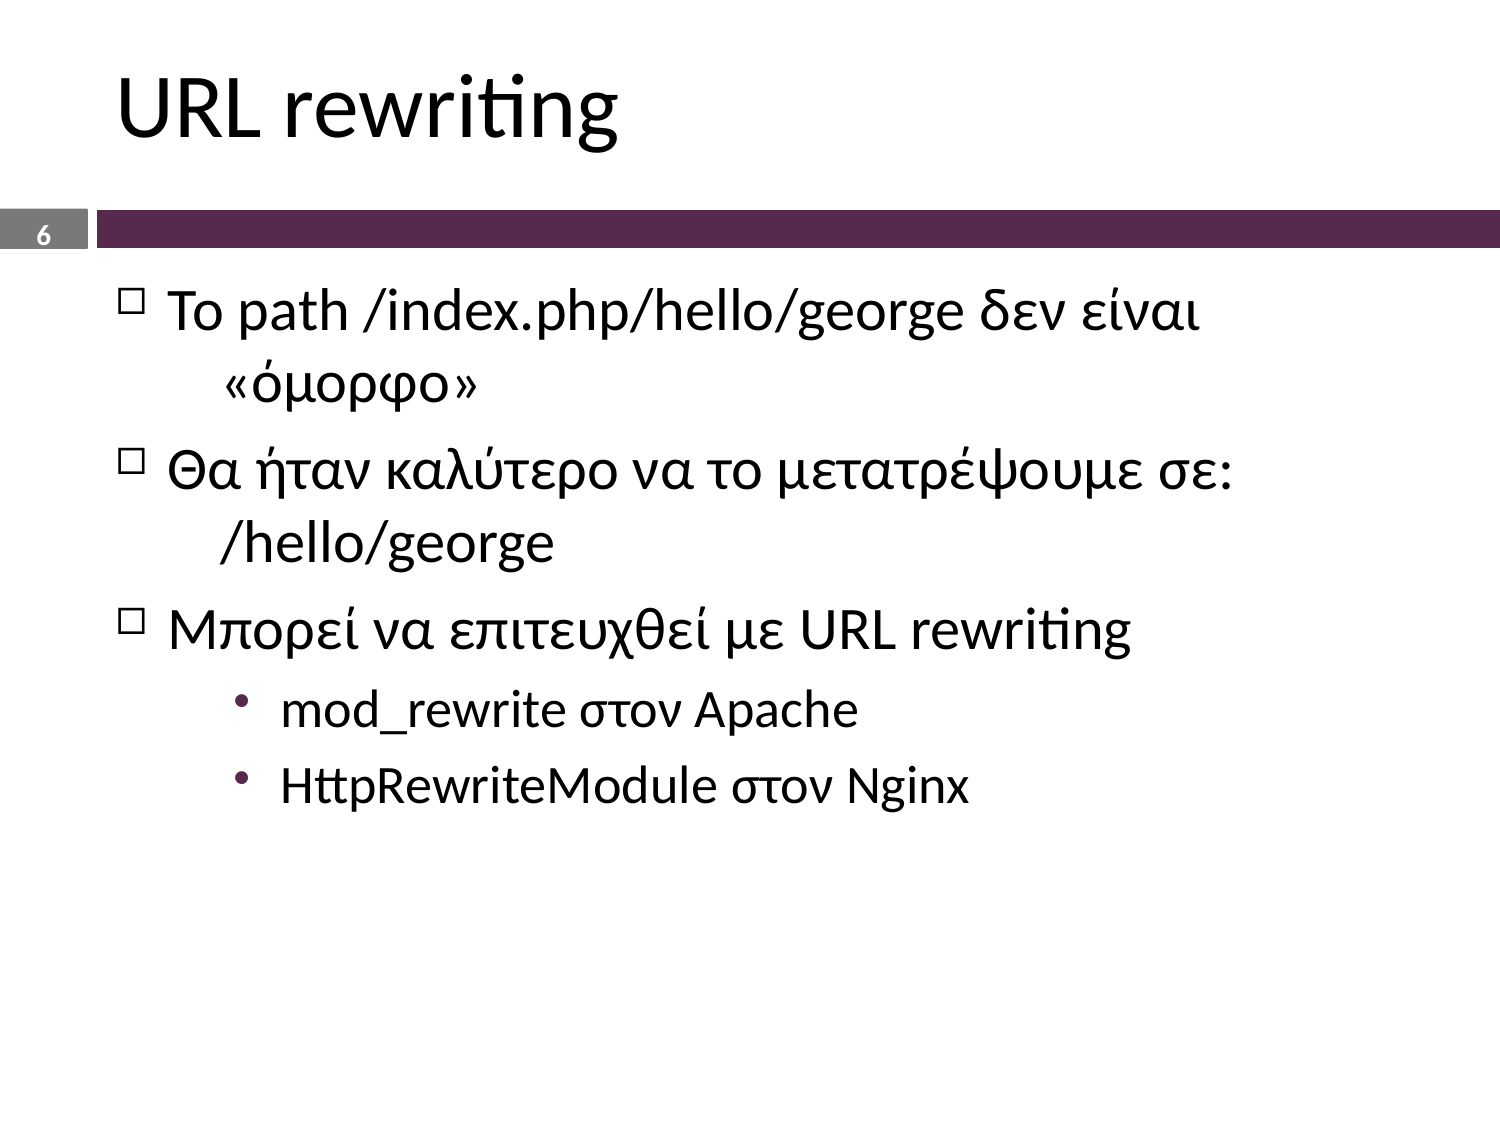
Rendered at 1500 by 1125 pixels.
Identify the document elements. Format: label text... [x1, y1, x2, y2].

list Το path /index.php/hello/george δεν είναι «όμορφο» Θα ήταν καλύτερο να το μετατρέψουμε σε: /hello/george Μπορεί να επιτευχθεί με URL rewriting mod_rewrite στον Apache HttpRewriteModule στον Nginx [100, 262, 1438, 1000]
title URL rewriting [100, 19, 1438, 182]
text_box [0, 208, 88, 249]
